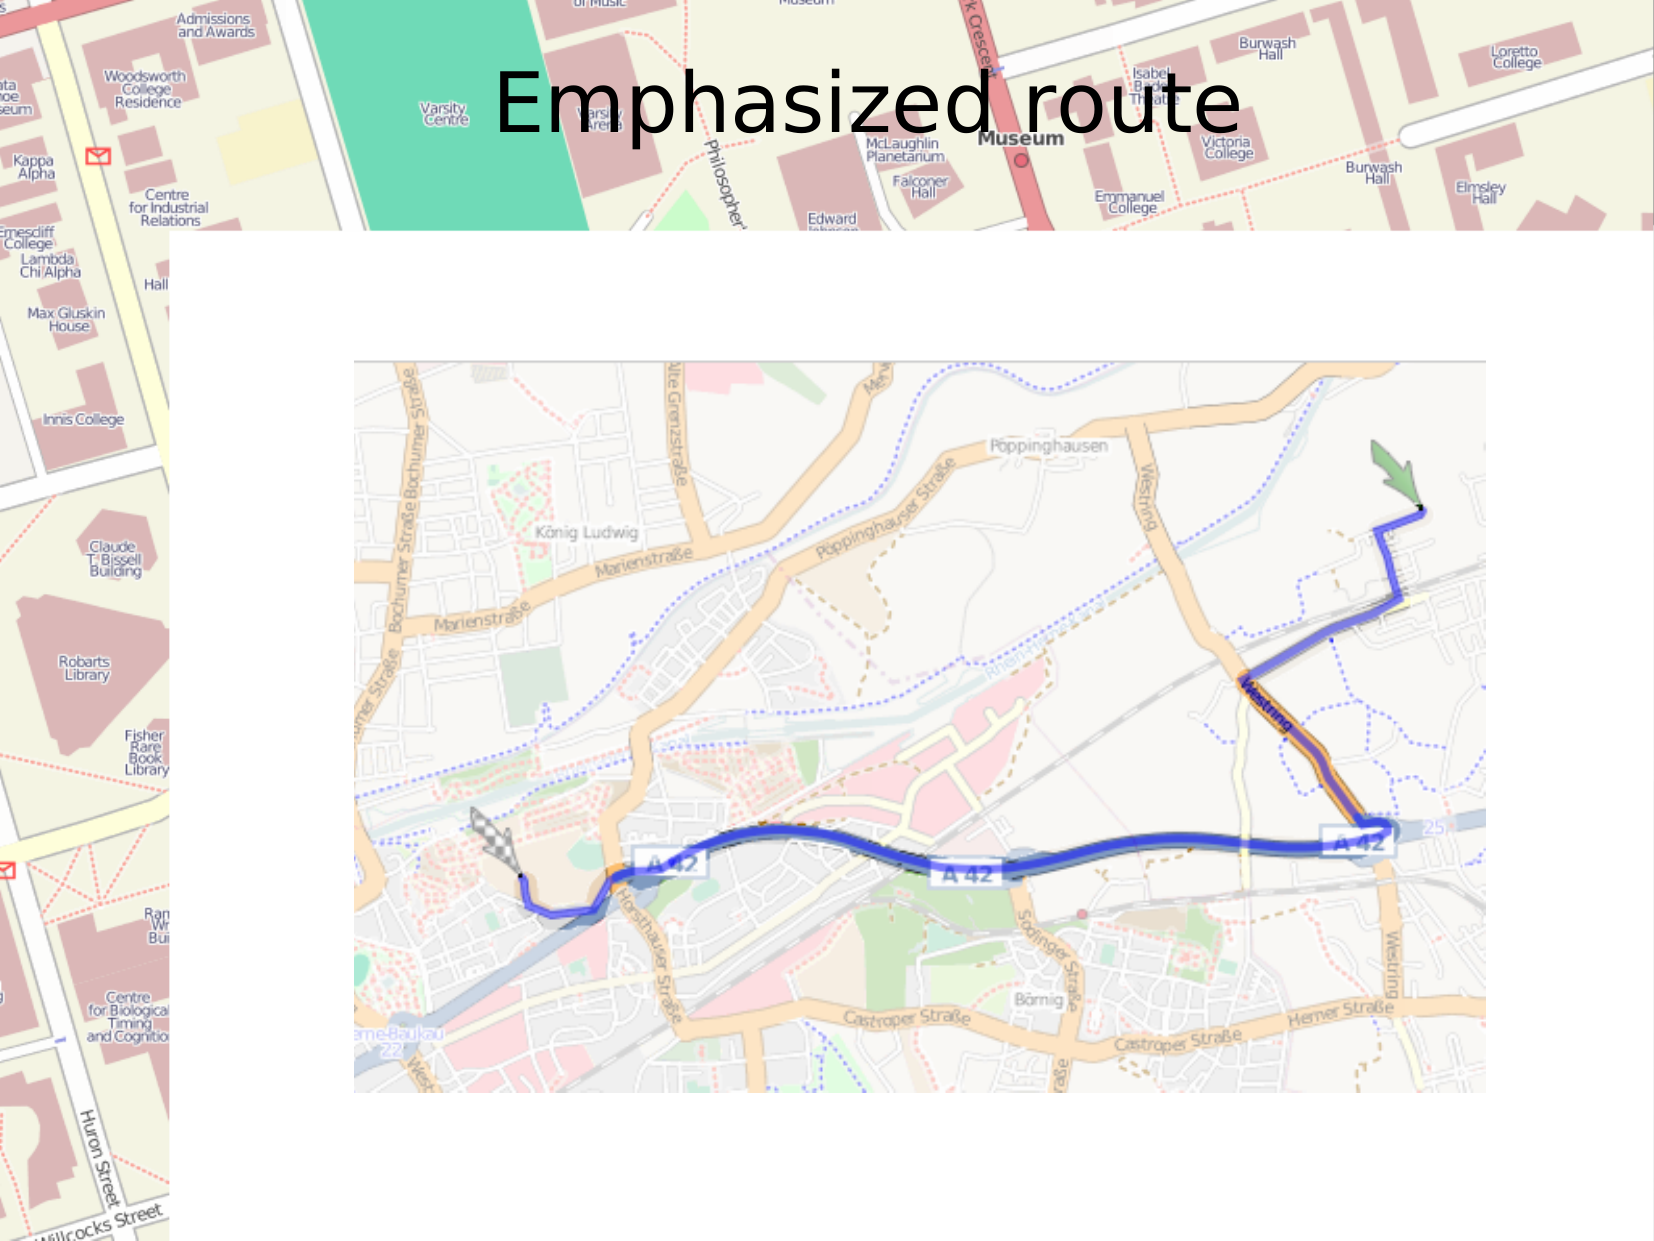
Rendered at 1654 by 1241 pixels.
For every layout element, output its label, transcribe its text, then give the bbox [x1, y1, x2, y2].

title Emphasized route [124, 0, 1613, 208]
picture [0, 0, 1654, 1241]
